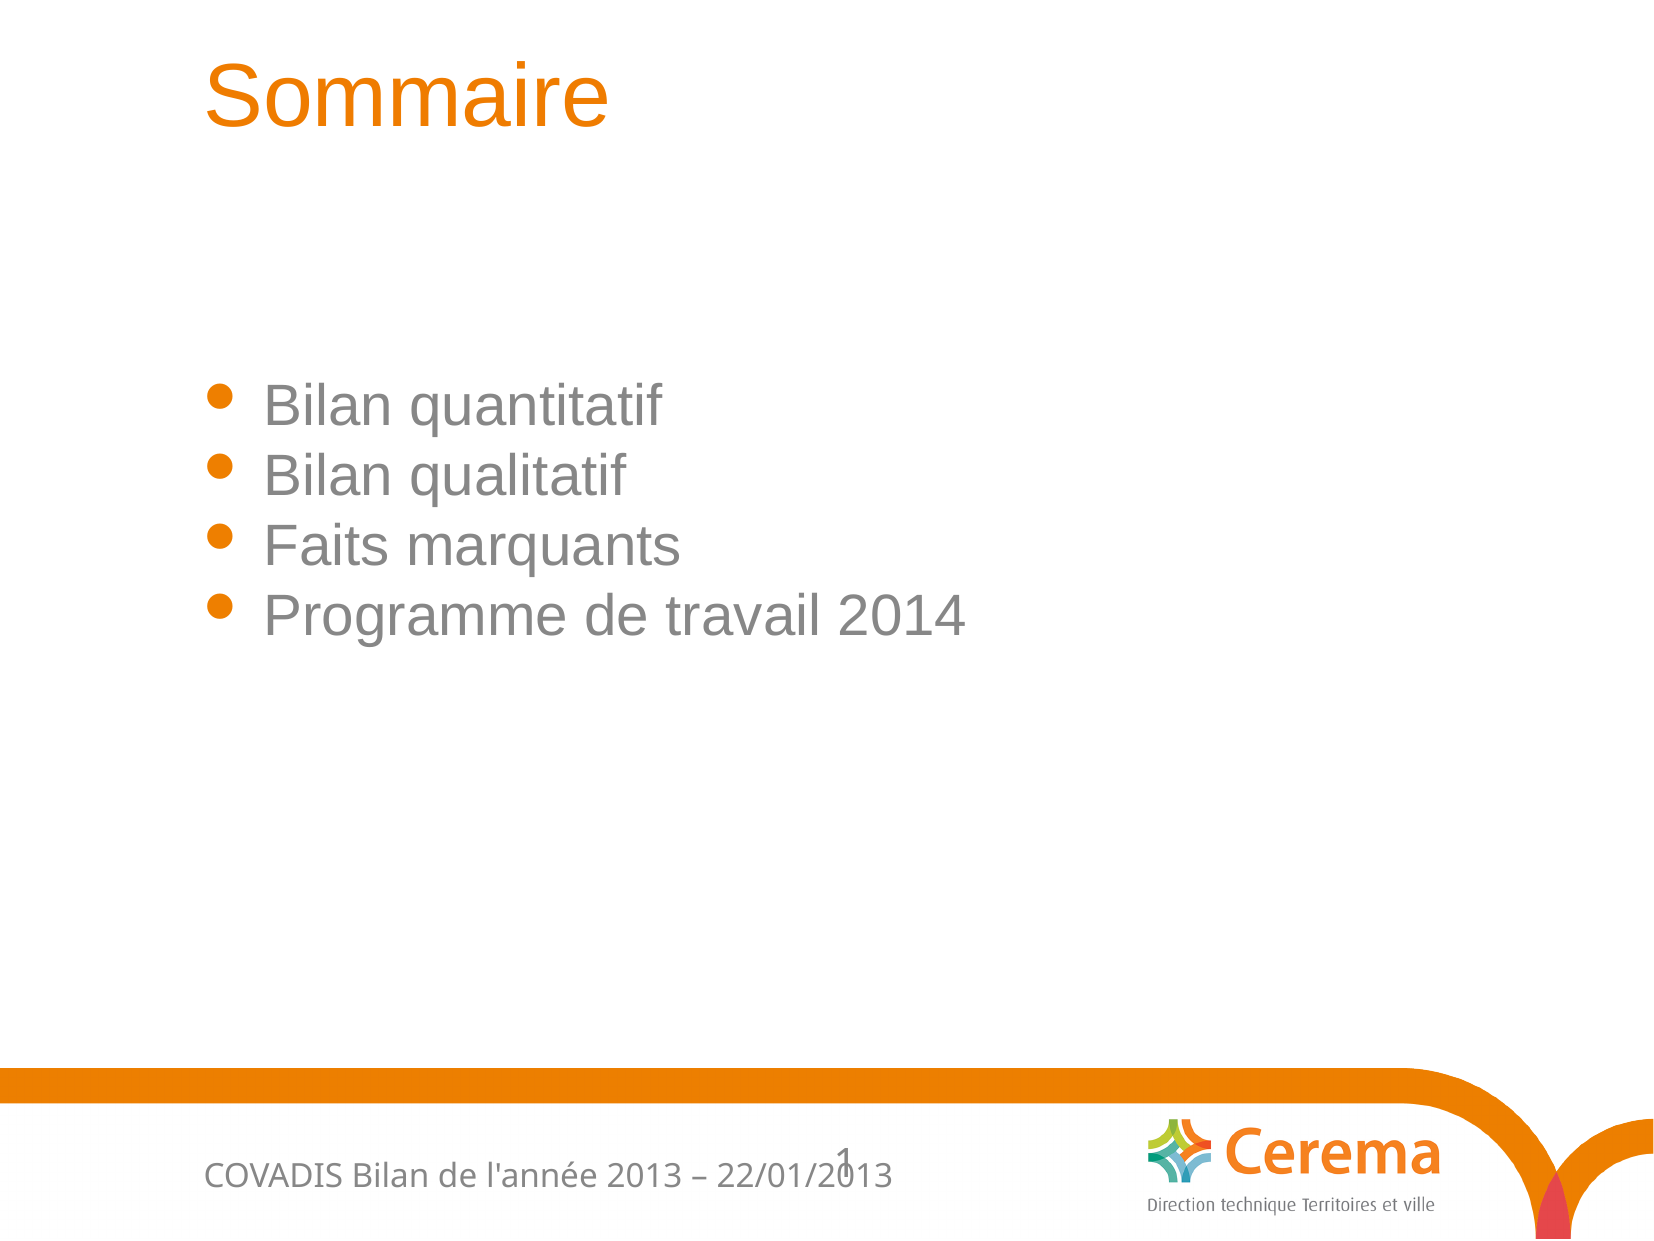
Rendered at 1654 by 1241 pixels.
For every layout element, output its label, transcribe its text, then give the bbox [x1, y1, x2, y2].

text_box 1 [784, 1127, 871, 1205]
text_box COVADIS Bilan de l'année 2013 – 22/01/2013 [871, 1146, 1087, 1203]
picture [0, 1068, 1654, 1239]
text_box COVADIS Bilan de l'année 2013 – 22/01/2013 [188, 1146, 784, 1203]
text_box Bilan quantitatif Bilan qualitatif Faits marquants Programme de travail 2014 [188, 359, 1040, 655]
text_box Sommaire [188, 49, 1465, 152]
